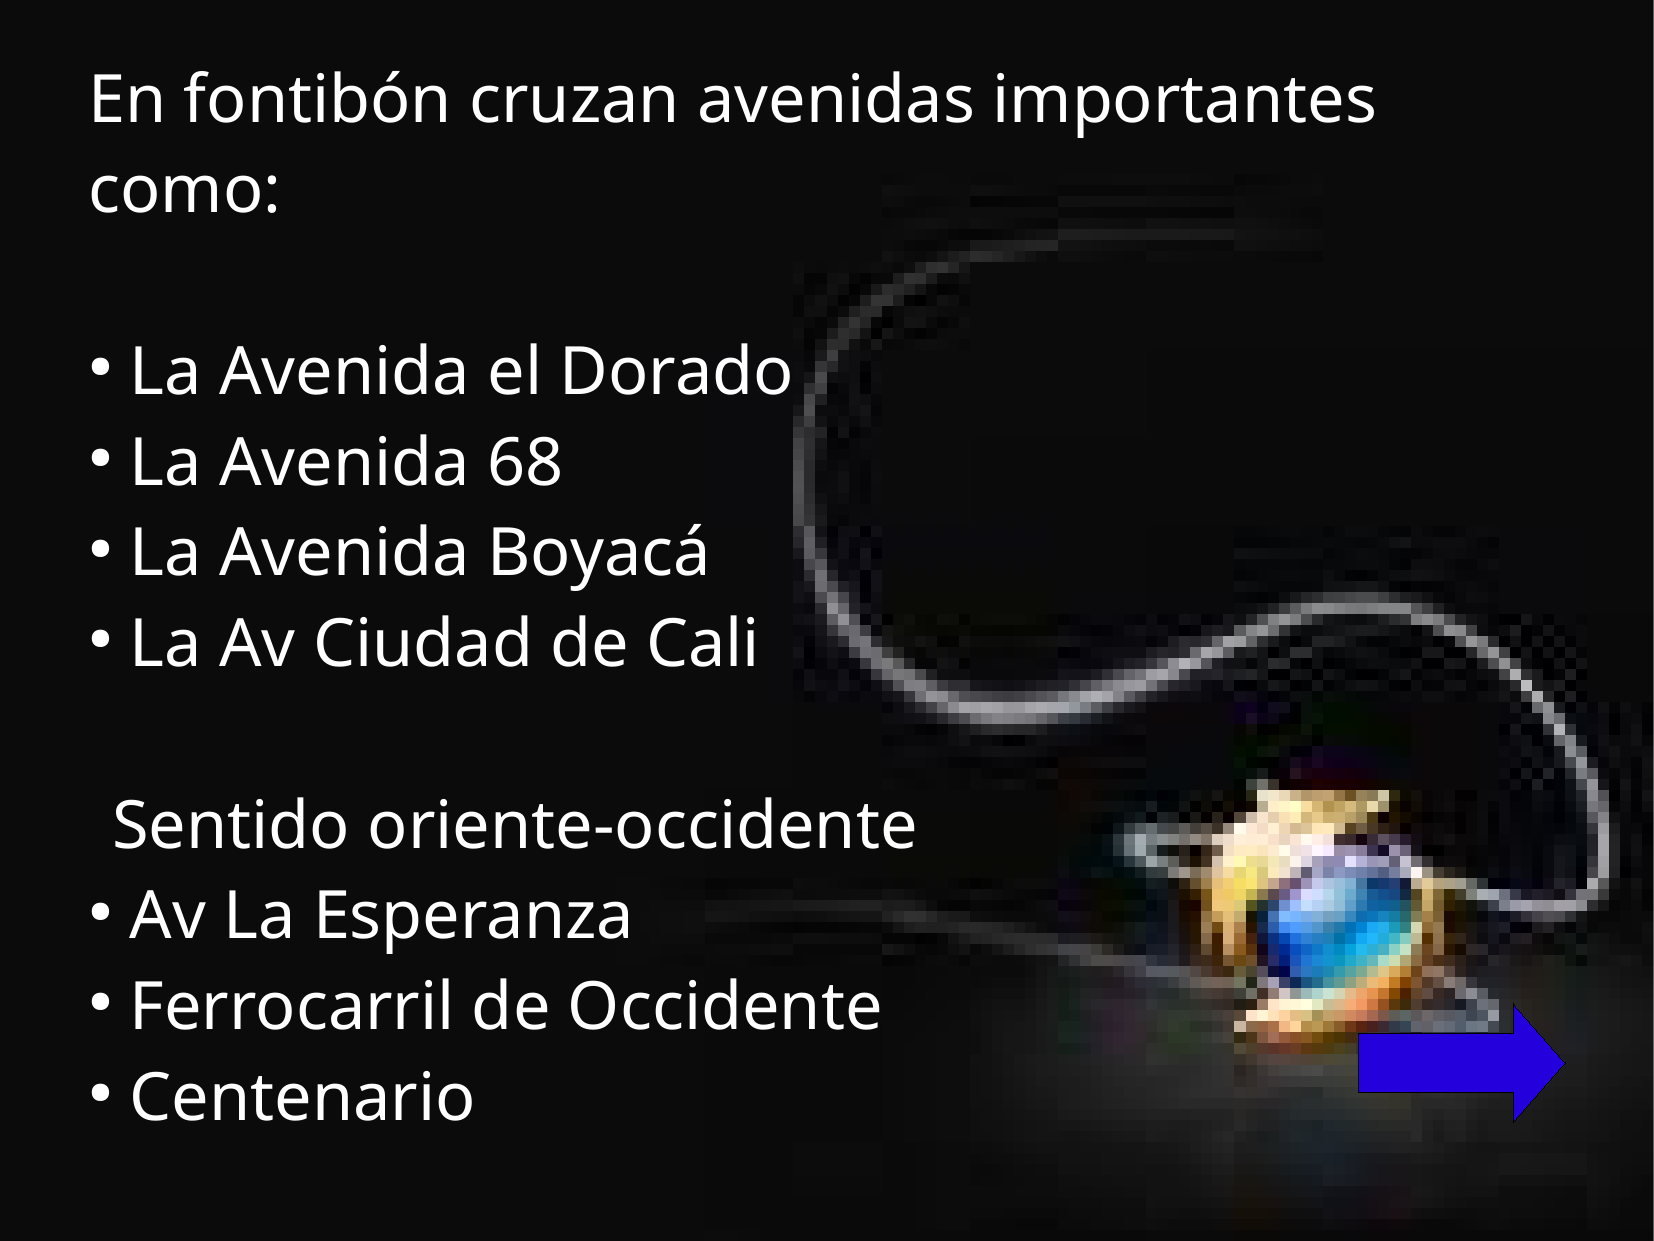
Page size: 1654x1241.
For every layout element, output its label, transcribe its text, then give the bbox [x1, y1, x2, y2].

picture [362, 1110, 378, 1116]
subtitle En fontibón cruzan avenidas importantes como: La Avenida el Dorado La Avenida 68 La Avenida Boyacá La Av Ciudad de Cali Sentido oriente-occidente Av La Esperanza Ferrocarril de Occidente Centenario [88, 0, 1577, 1110]
text_box [1358, 1003, 1566, 1123]
picture [446, 1110, 464, 1116]
picture [0, 0, 1654, 1241]
